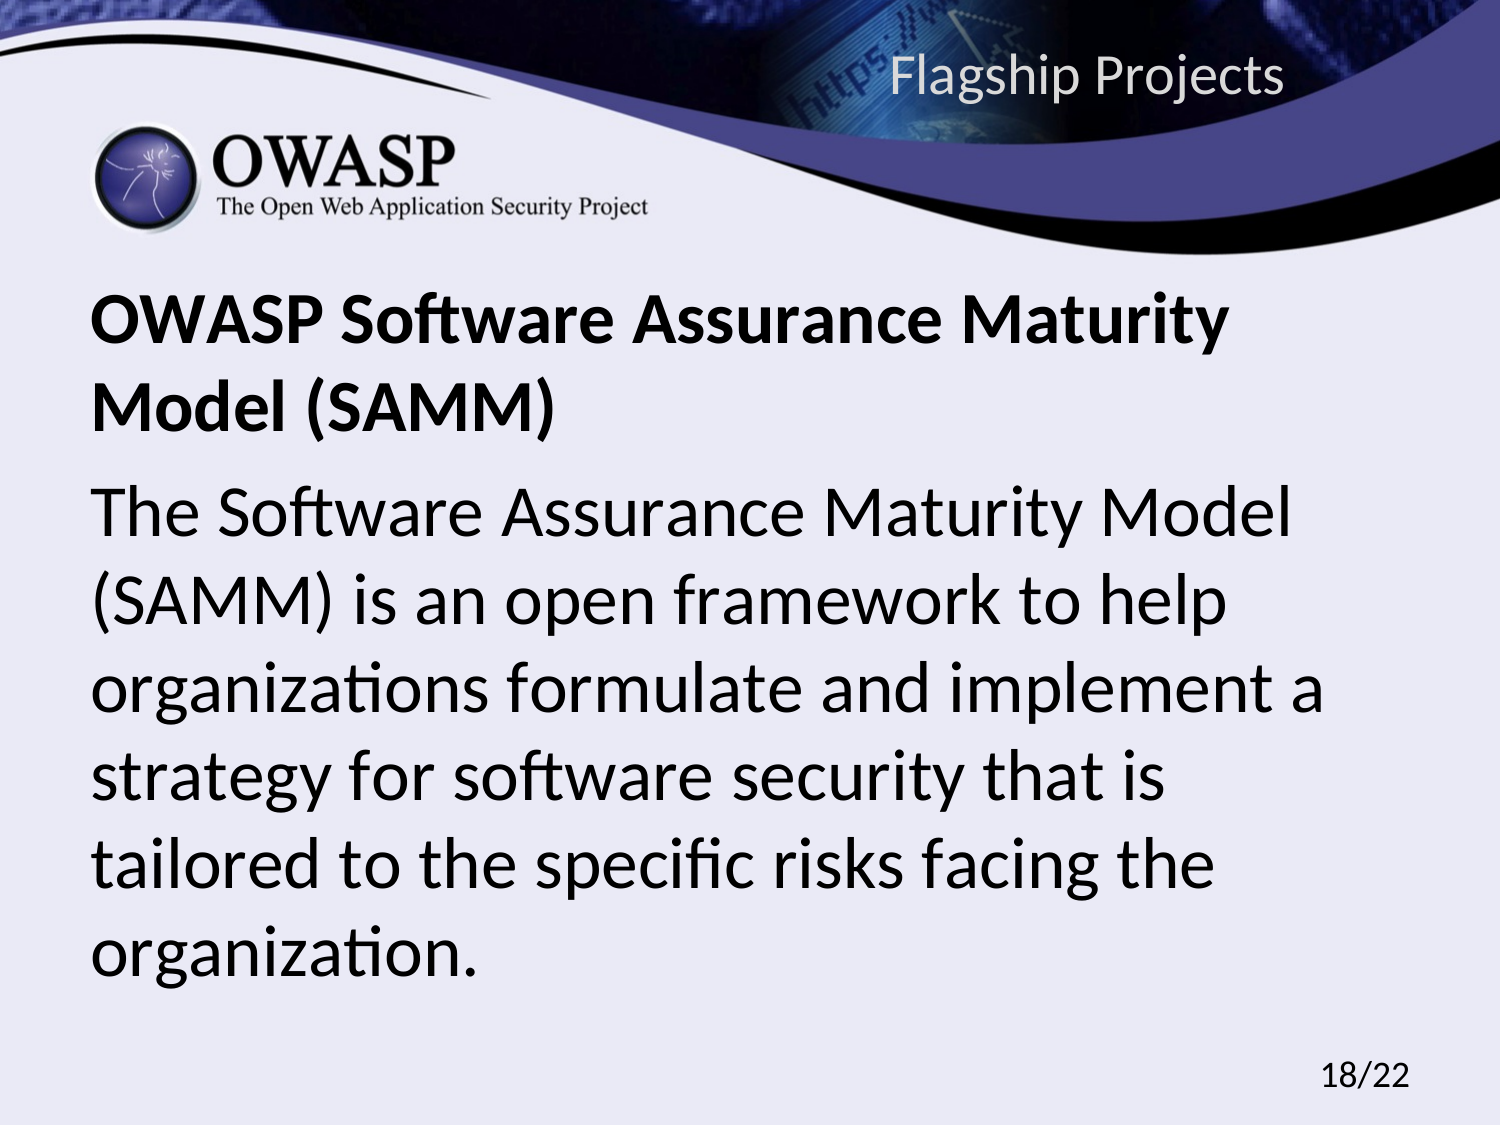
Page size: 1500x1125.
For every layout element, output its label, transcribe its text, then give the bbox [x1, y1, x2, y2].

picture [0, 0, 1500, 1125]
title Flagship Projects [699, 12, 1476, 130]
list OWASP Software Assurance Maturity Model (SAMM) The Software Assurance Maturity Model (SAMM) is an open framework to help organizations formulate and implement a strategy for software security that is tailored to the specific risks facing the organization. [75, 262, 1426, 1005]
